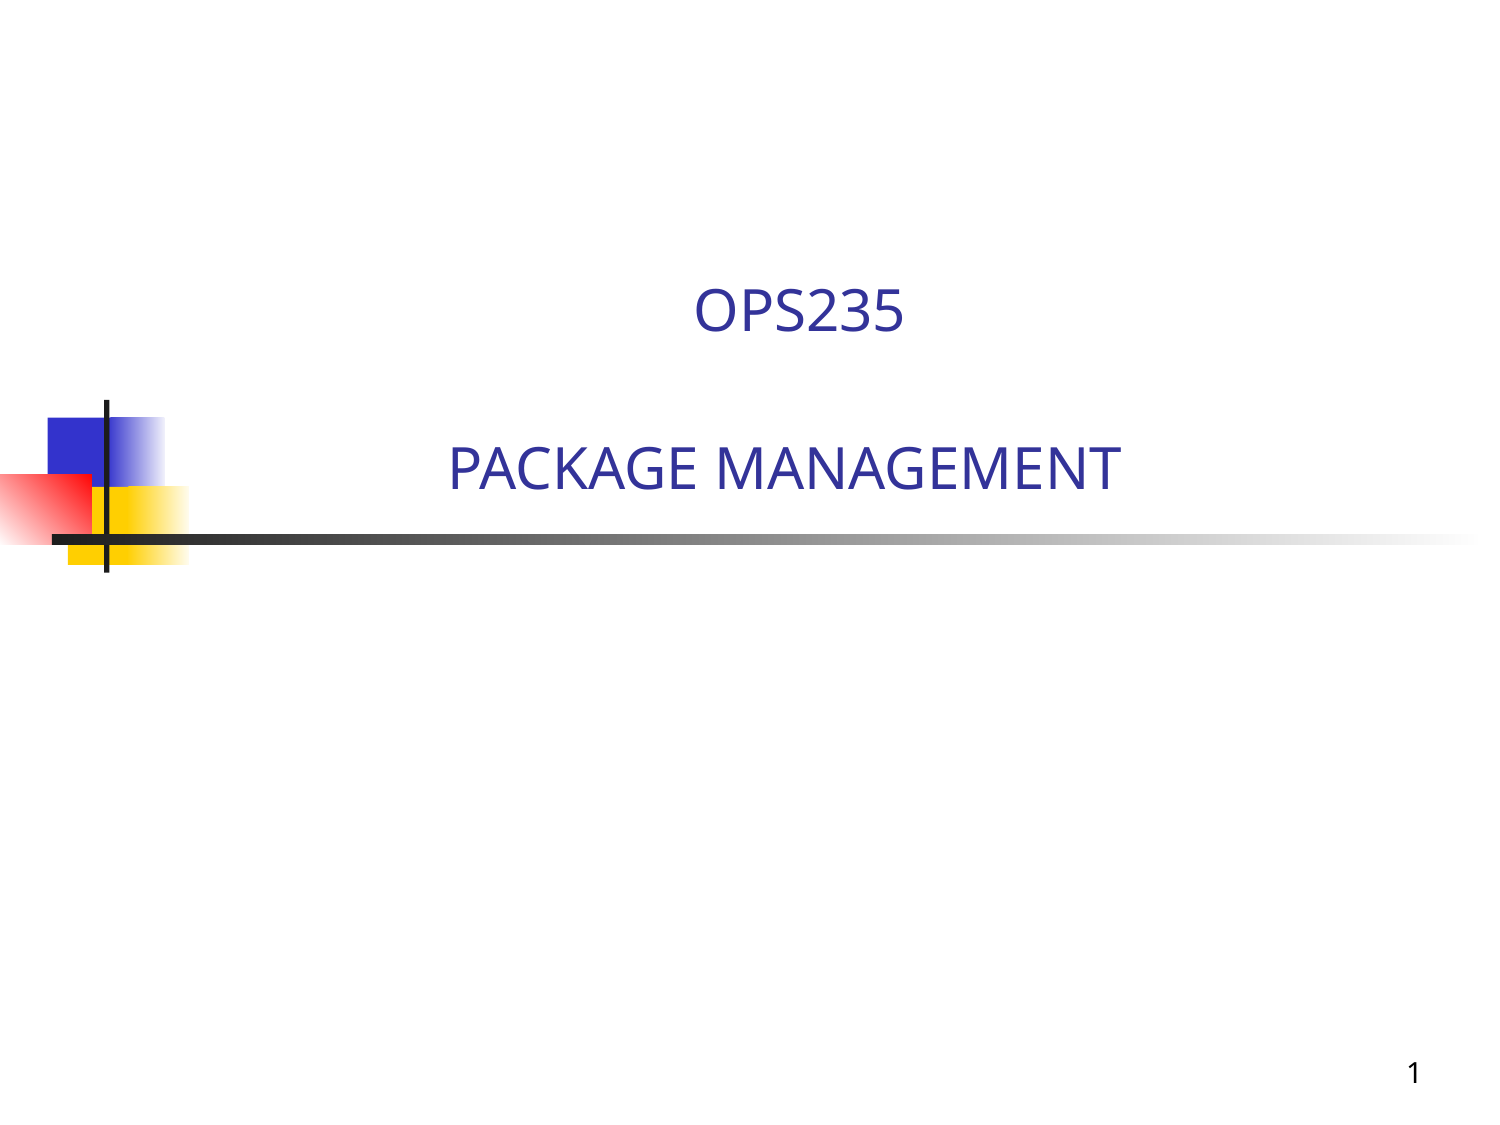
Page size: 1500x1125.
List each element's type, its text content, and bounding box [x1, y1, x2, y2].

title OPS235 PACKAGE MANAGEMENT [162, 259, 1438, 515]
